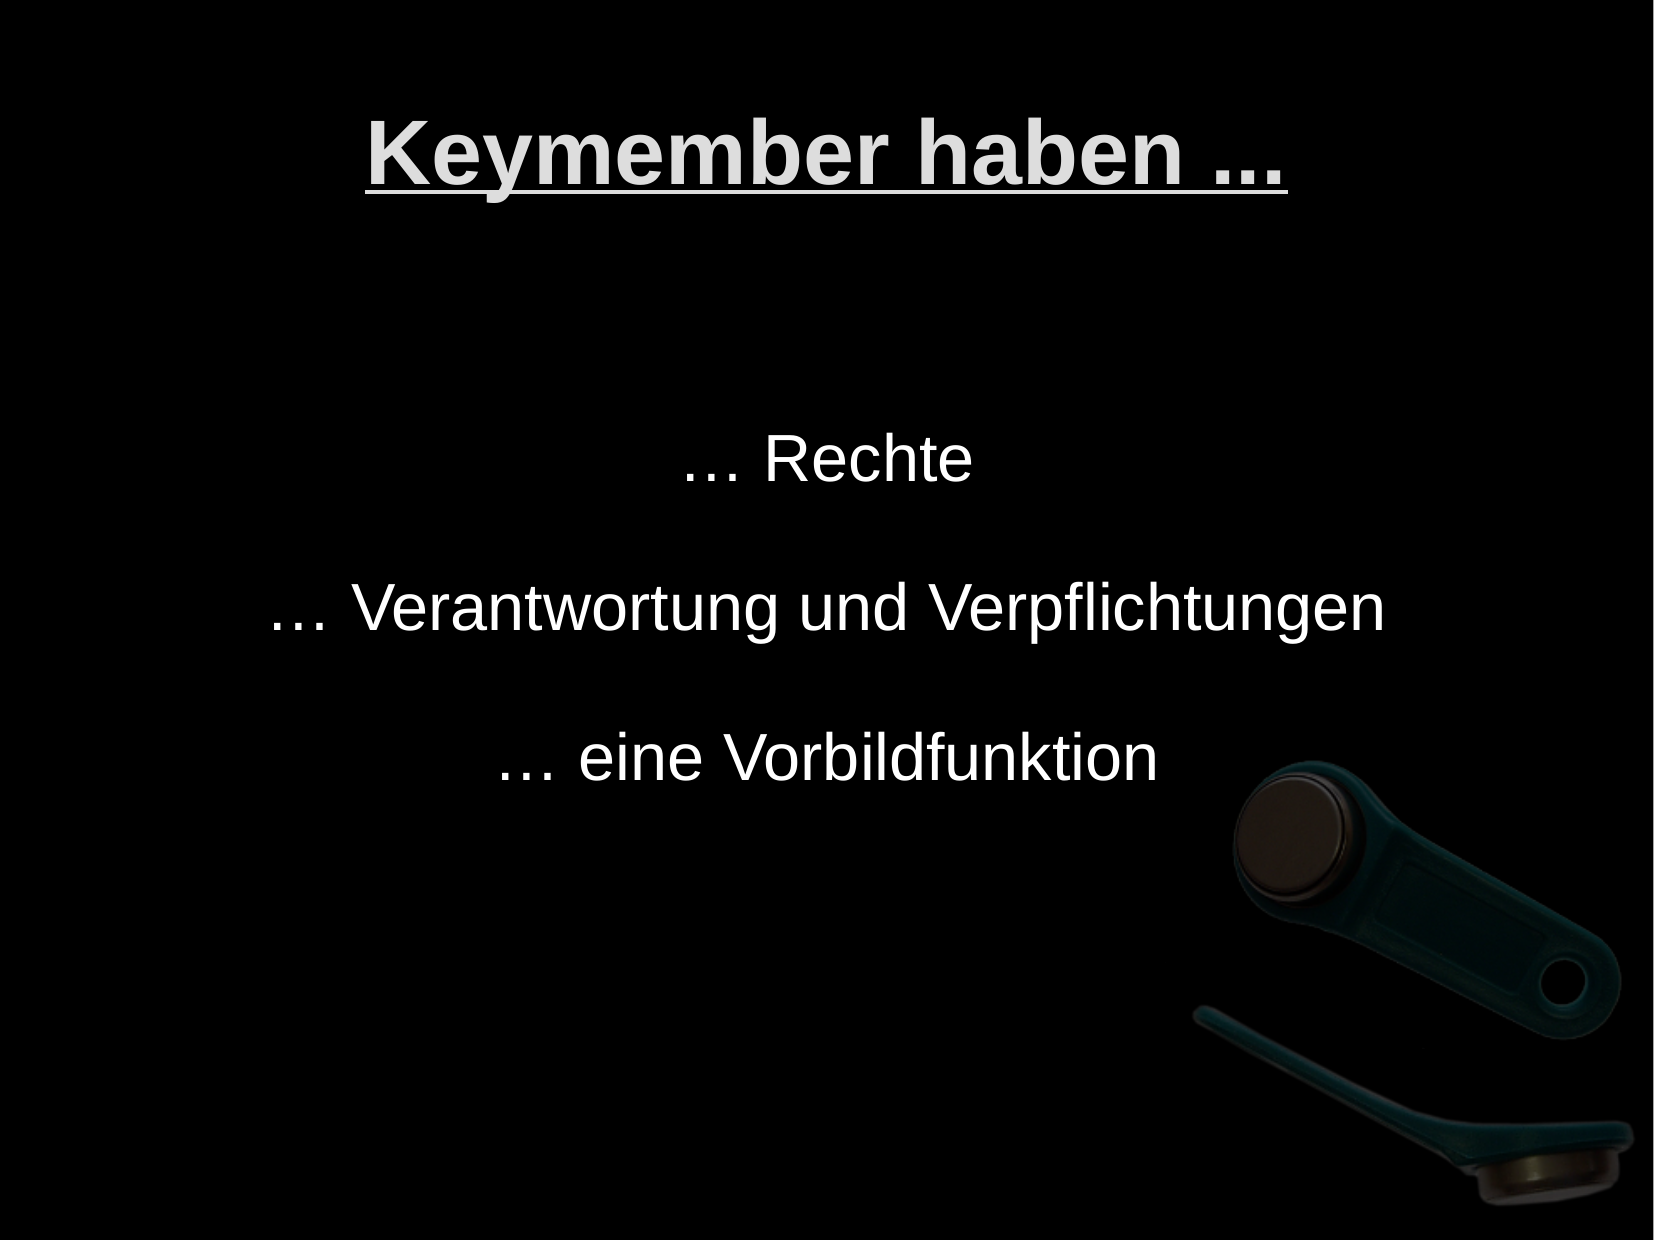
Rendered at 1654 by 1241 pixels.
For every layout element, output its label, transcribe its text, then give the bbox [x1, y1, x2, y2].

picture [1150, 732, 1654, 1236]
subtitle … Rechte … Verantwortung und Verpflichtungen … eine Vorbildfunktion [82, 248, 1571, 968]
title Keymember haben ... [82, 49, 1571, 248]
